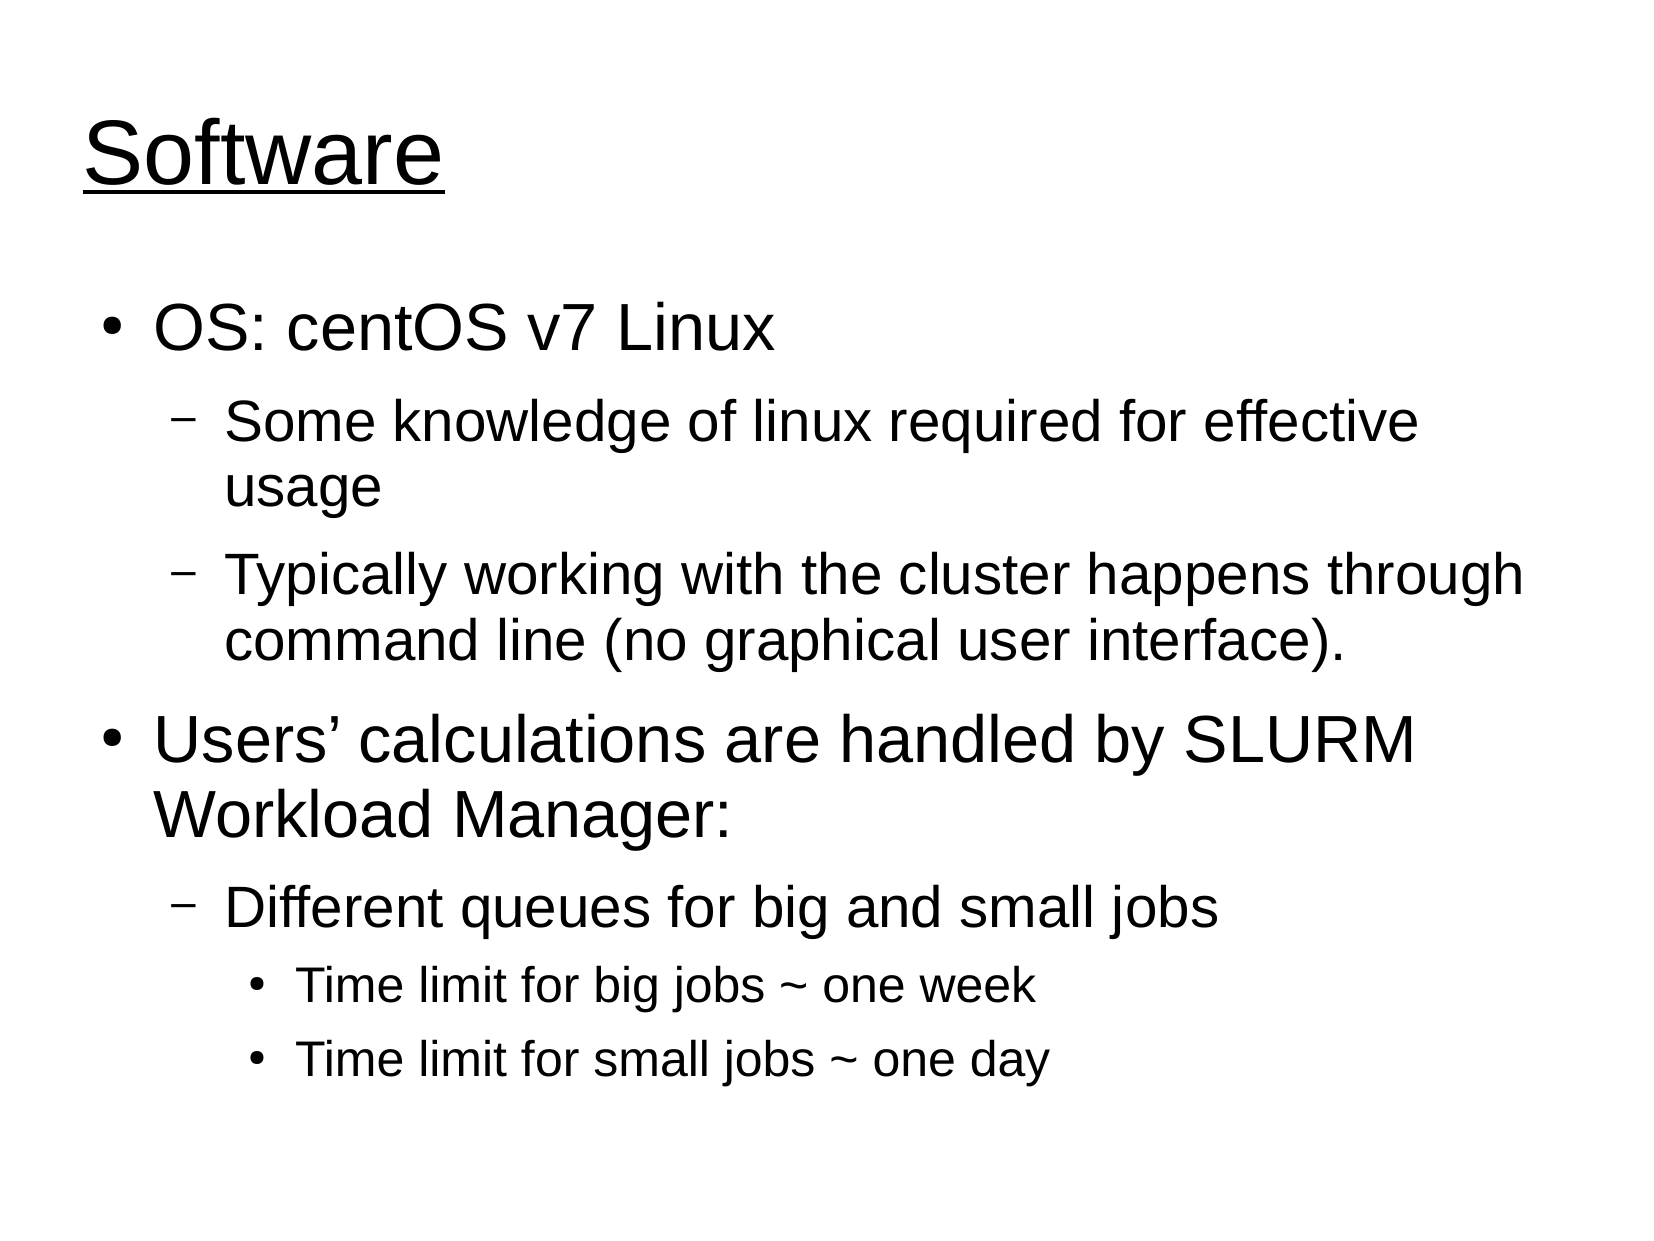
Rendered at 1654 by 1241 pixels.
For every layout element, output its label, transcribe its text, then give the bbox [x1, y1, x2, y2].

title Software [82, 49, 1571, 257]
list OS: centOS v7 Linux Some knowledge of linux required for effective usage Typically working with the cluster happens through command line (no graphical user interface). Users’ calculations are handled by SLURM Workload Manager: Different queues for big and small jobs Time limit for big jobs ~ one week Time limit for small jobs ~ one day [82, 290, 1571, 1010]
